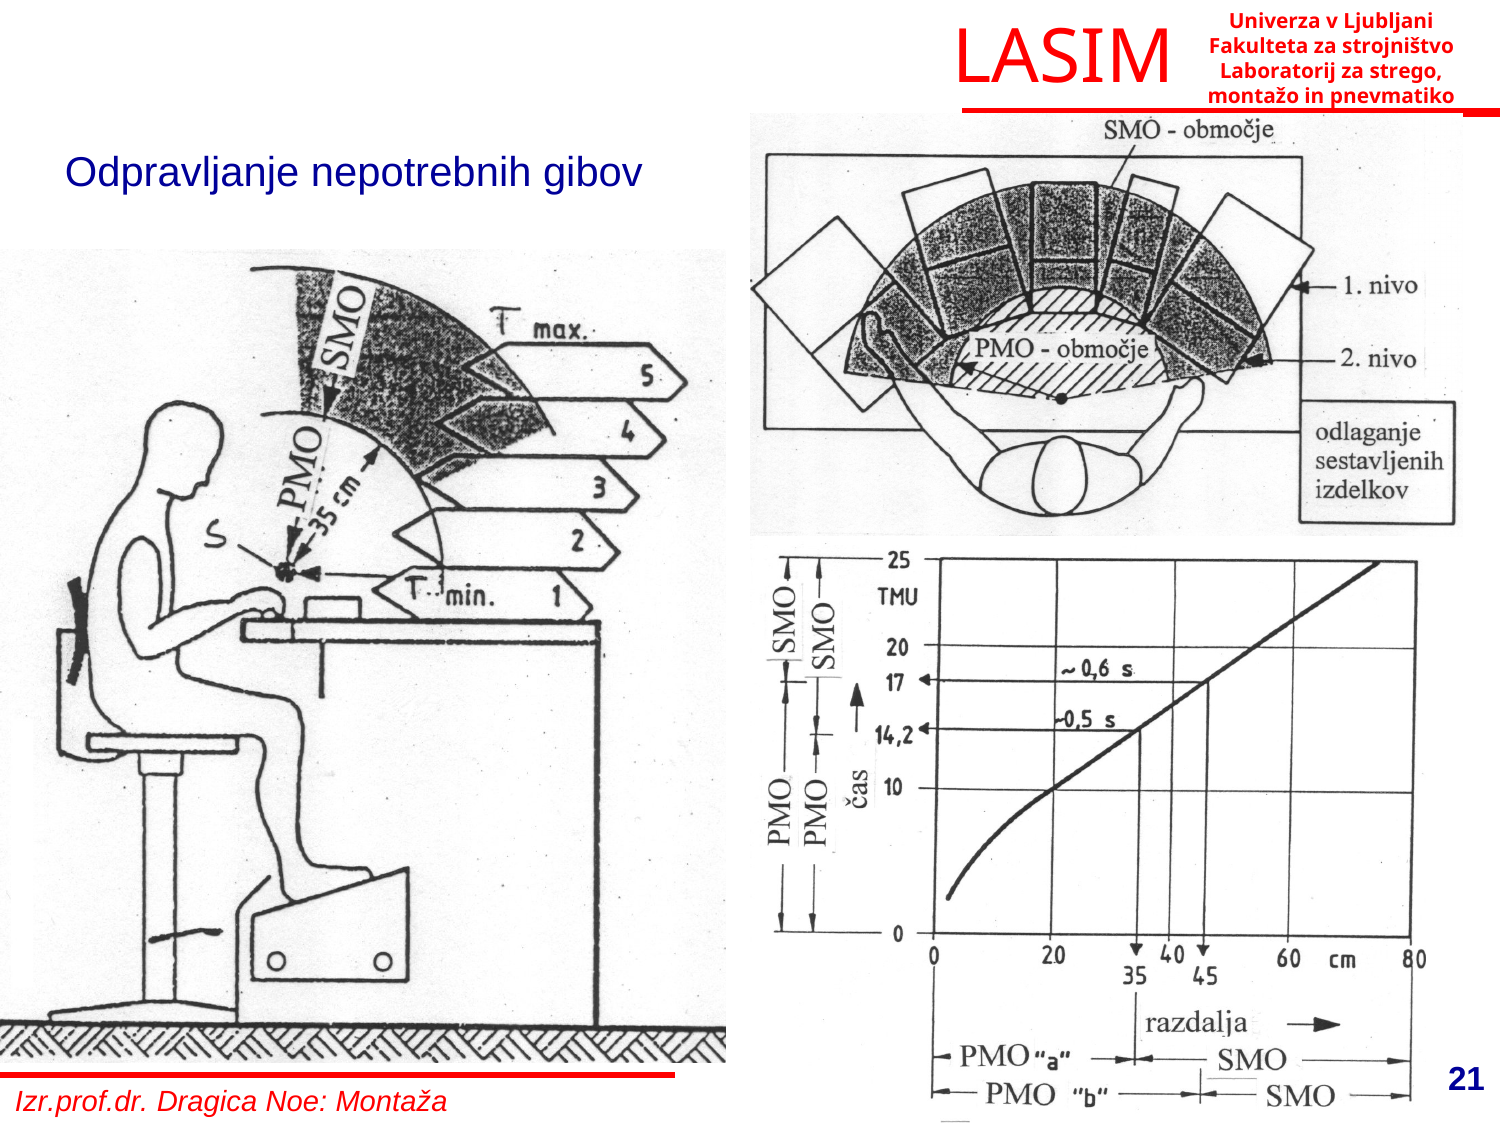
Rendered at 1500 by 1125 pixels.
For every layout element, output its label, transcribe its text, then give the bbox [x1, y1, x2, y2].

picture [750, 113, 1463, 1125]
picture [0, 249, 726, 1063]
text_box Odpravljanje nepotrebnih gibov [49, 137, 676, 203]
